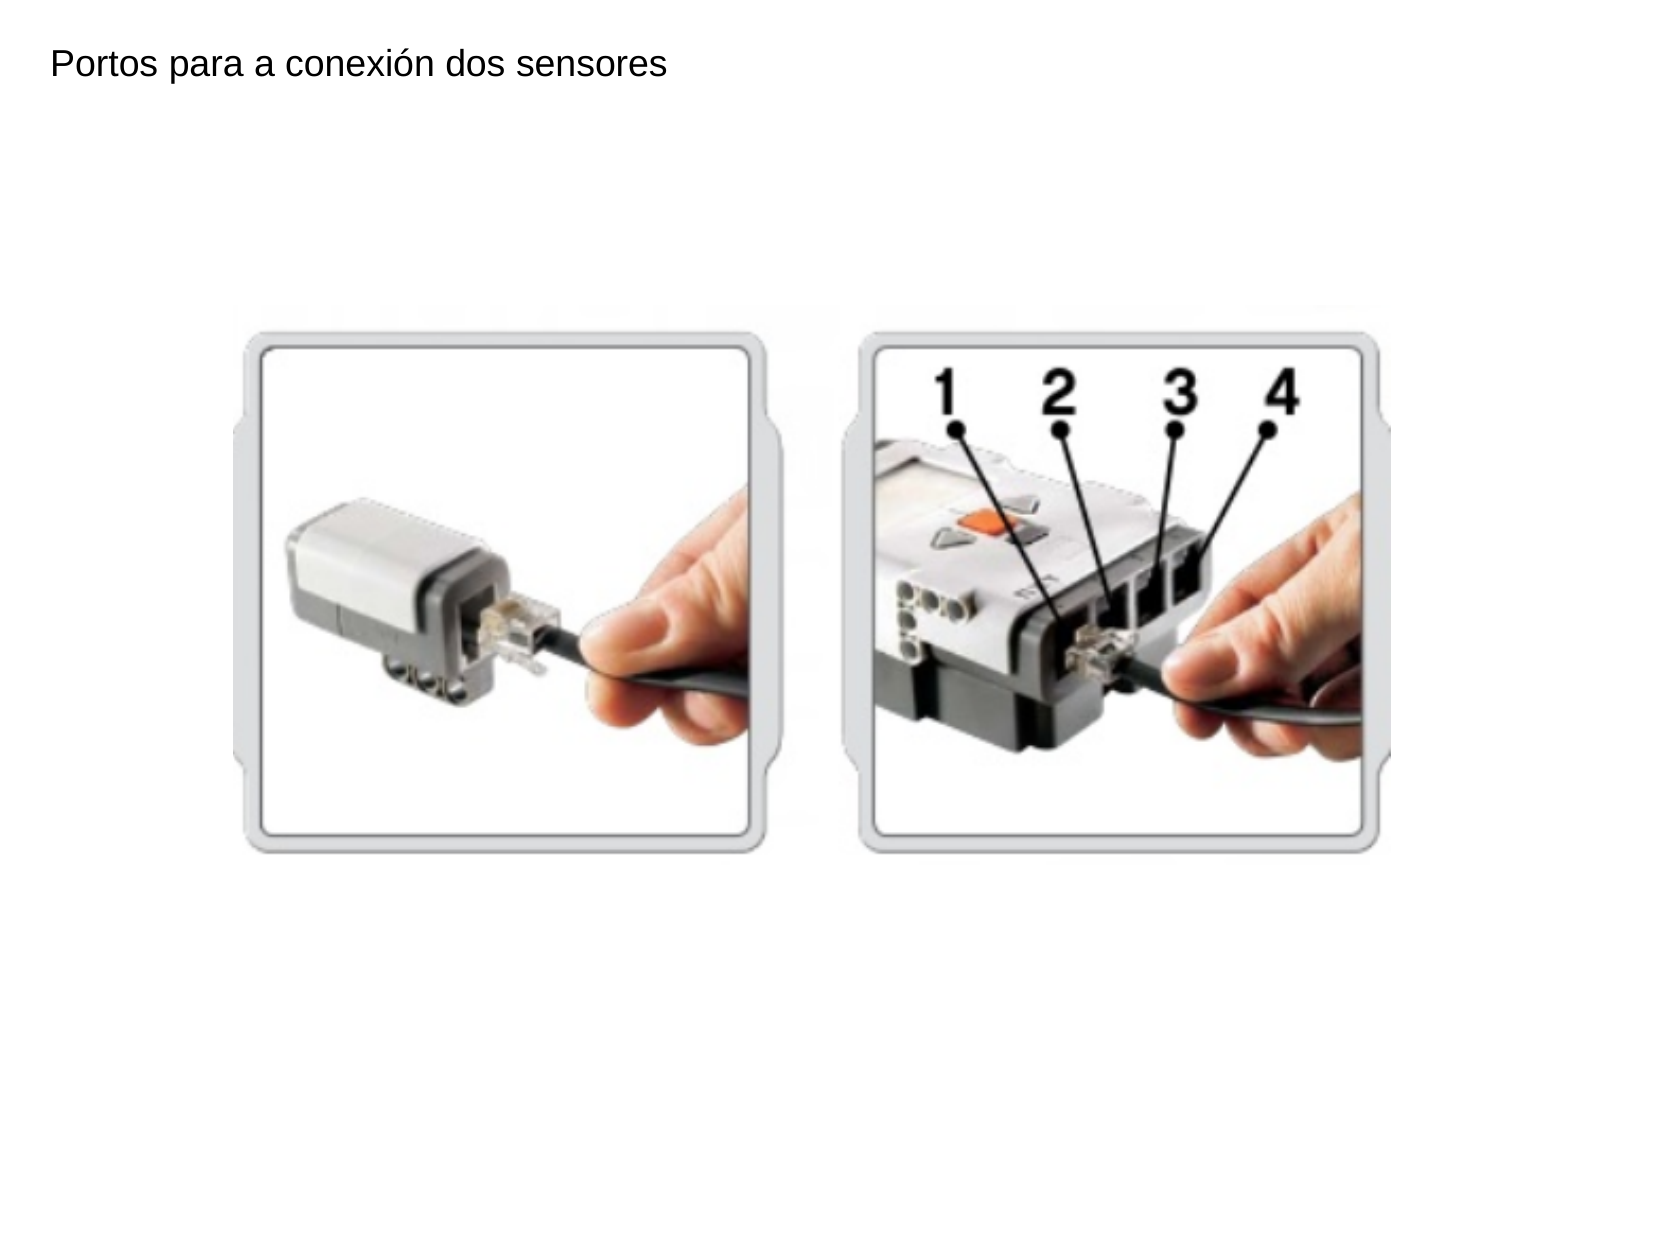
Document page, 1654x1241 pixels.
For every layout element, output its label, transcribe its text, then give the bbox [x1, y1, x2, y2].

text_box Portos para a conexión dos sensores [35, 35, 1607, 134]
picture [233, 305, 1391, 865]
